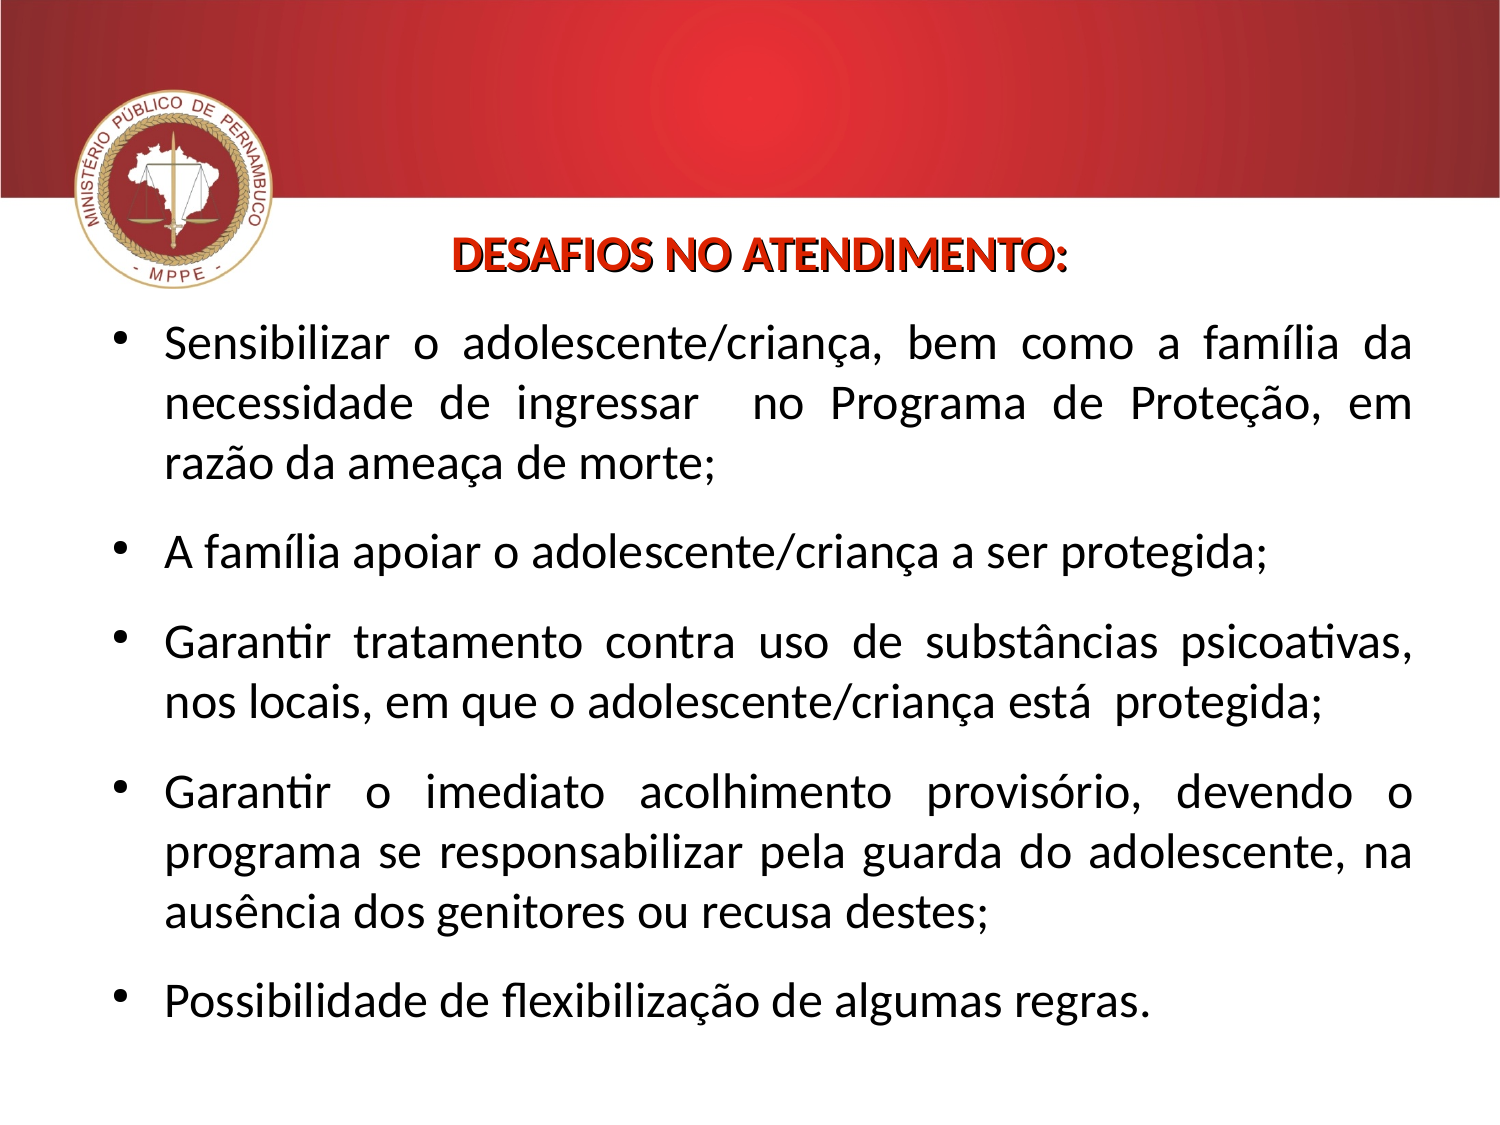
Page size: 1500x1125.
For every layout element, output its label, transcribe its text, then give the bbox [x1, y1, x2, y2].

picture [0, 0, 1500, 289]
list DESAFIOS NO ATENDIMENTO: Sensibilizar o adolescente/criança, bem como a família da necessidade de ingressar no Programa de Proteção, em razão da ameaça de morte; A família apoiar o adolescente/criança a ser protegida; Garantir tratamento contra uso de substâncias psicoativas, nos locais, em que o adolescente/criança está protegida; Garantir o imediato acolhimento provisório, devendo o programa se responsabilizar pela guarda do adolescente, na ausência dos genitores ou recusa destes; Possibilidade de flexibilização de algumas regras. [79, 212, 1430, 957]
